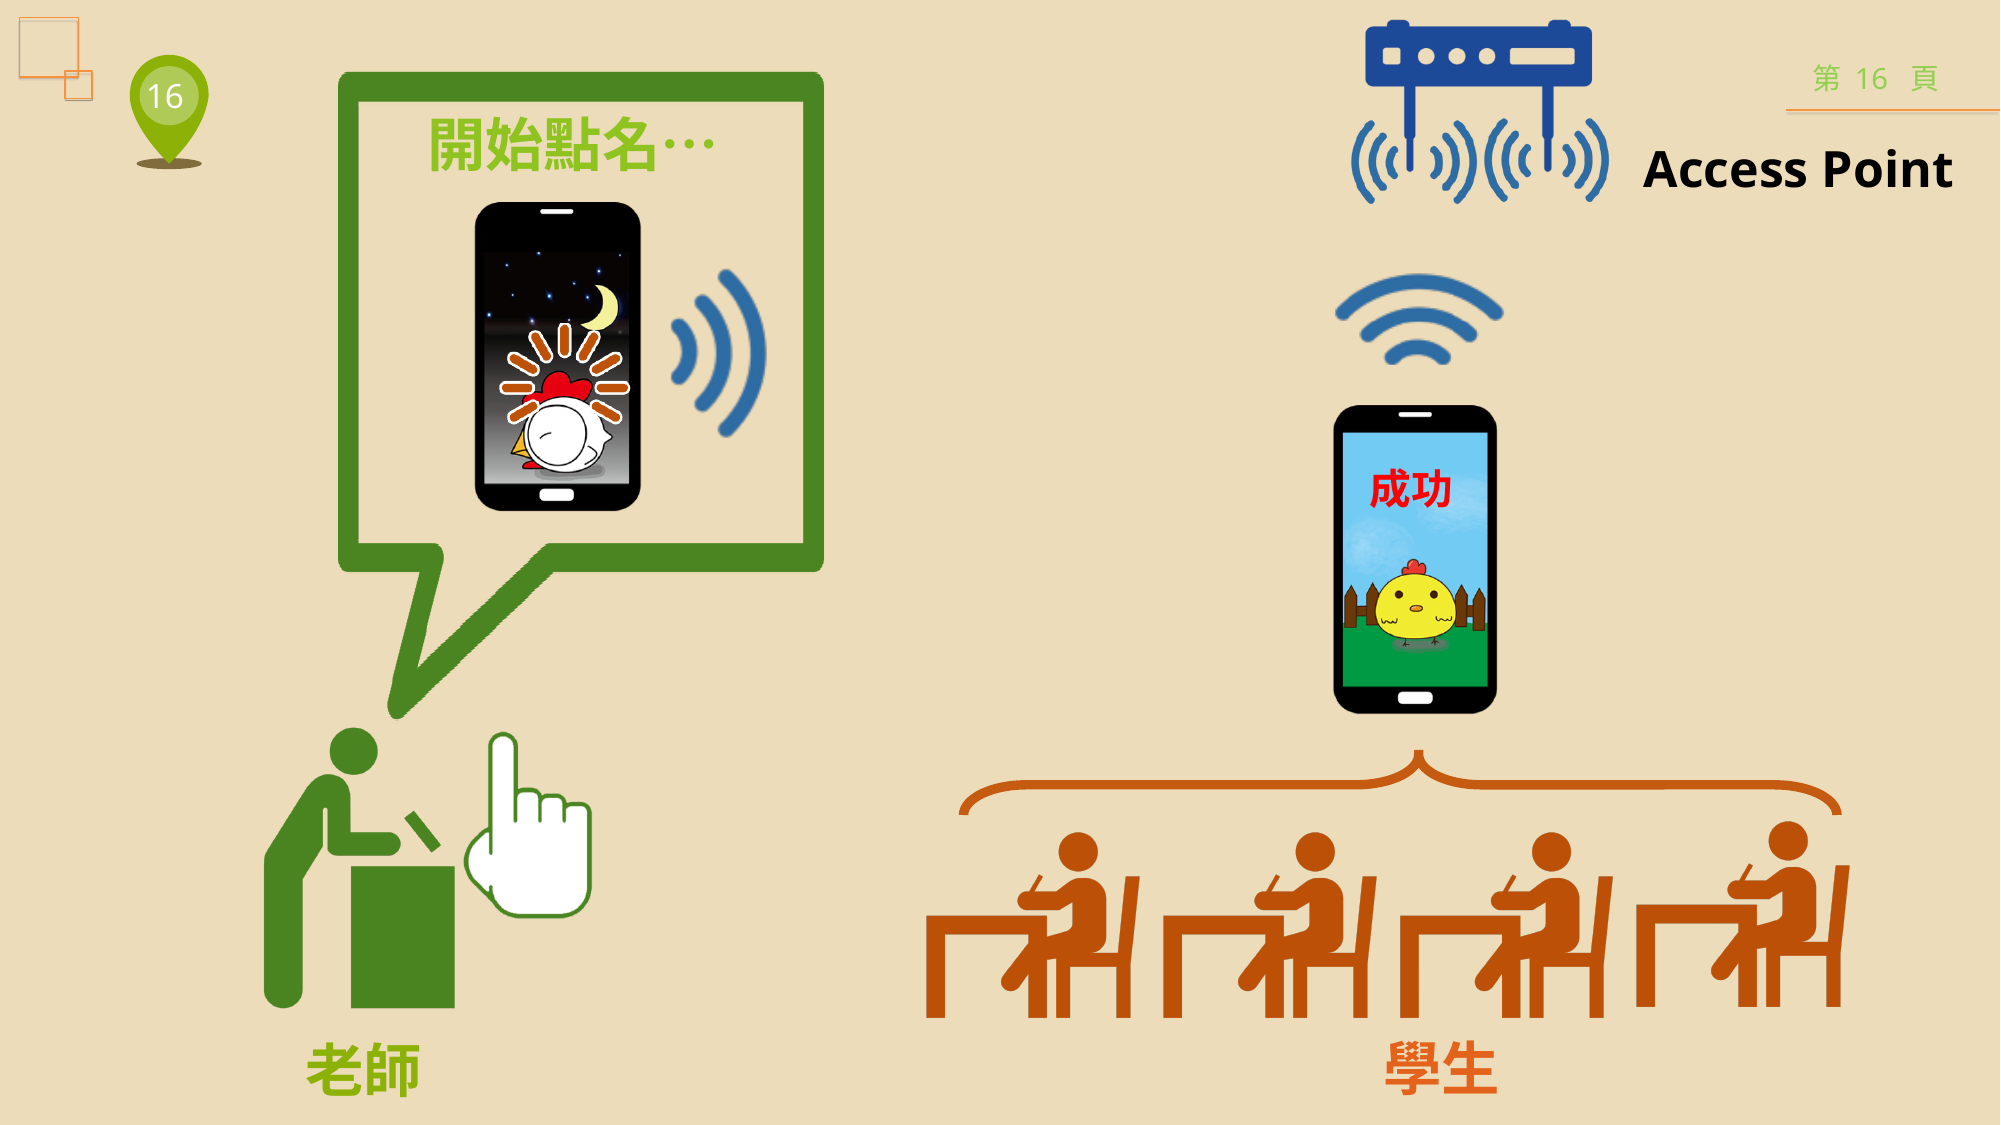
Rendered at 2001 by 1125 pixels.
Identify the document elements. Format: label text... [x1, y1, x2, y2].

picture [1326, 260, 1534, 365]
text_box 成功 [1354, 455, 1478, 521]
picture [1230, 374, 1600, 727]
text_box 開始點名… [412, 101, 730, 177]
picture [1328, 0, 1629, 252]
picture [218, 0, 871, 1009]
text_box 學生 [1368, 1024, 1517, 1111]
text_box Access Point [1628, 129, 1963, 206]
text_box 老師 [290, 1026, 439, 1113]
picture [910, 791, 1866, 1048]
